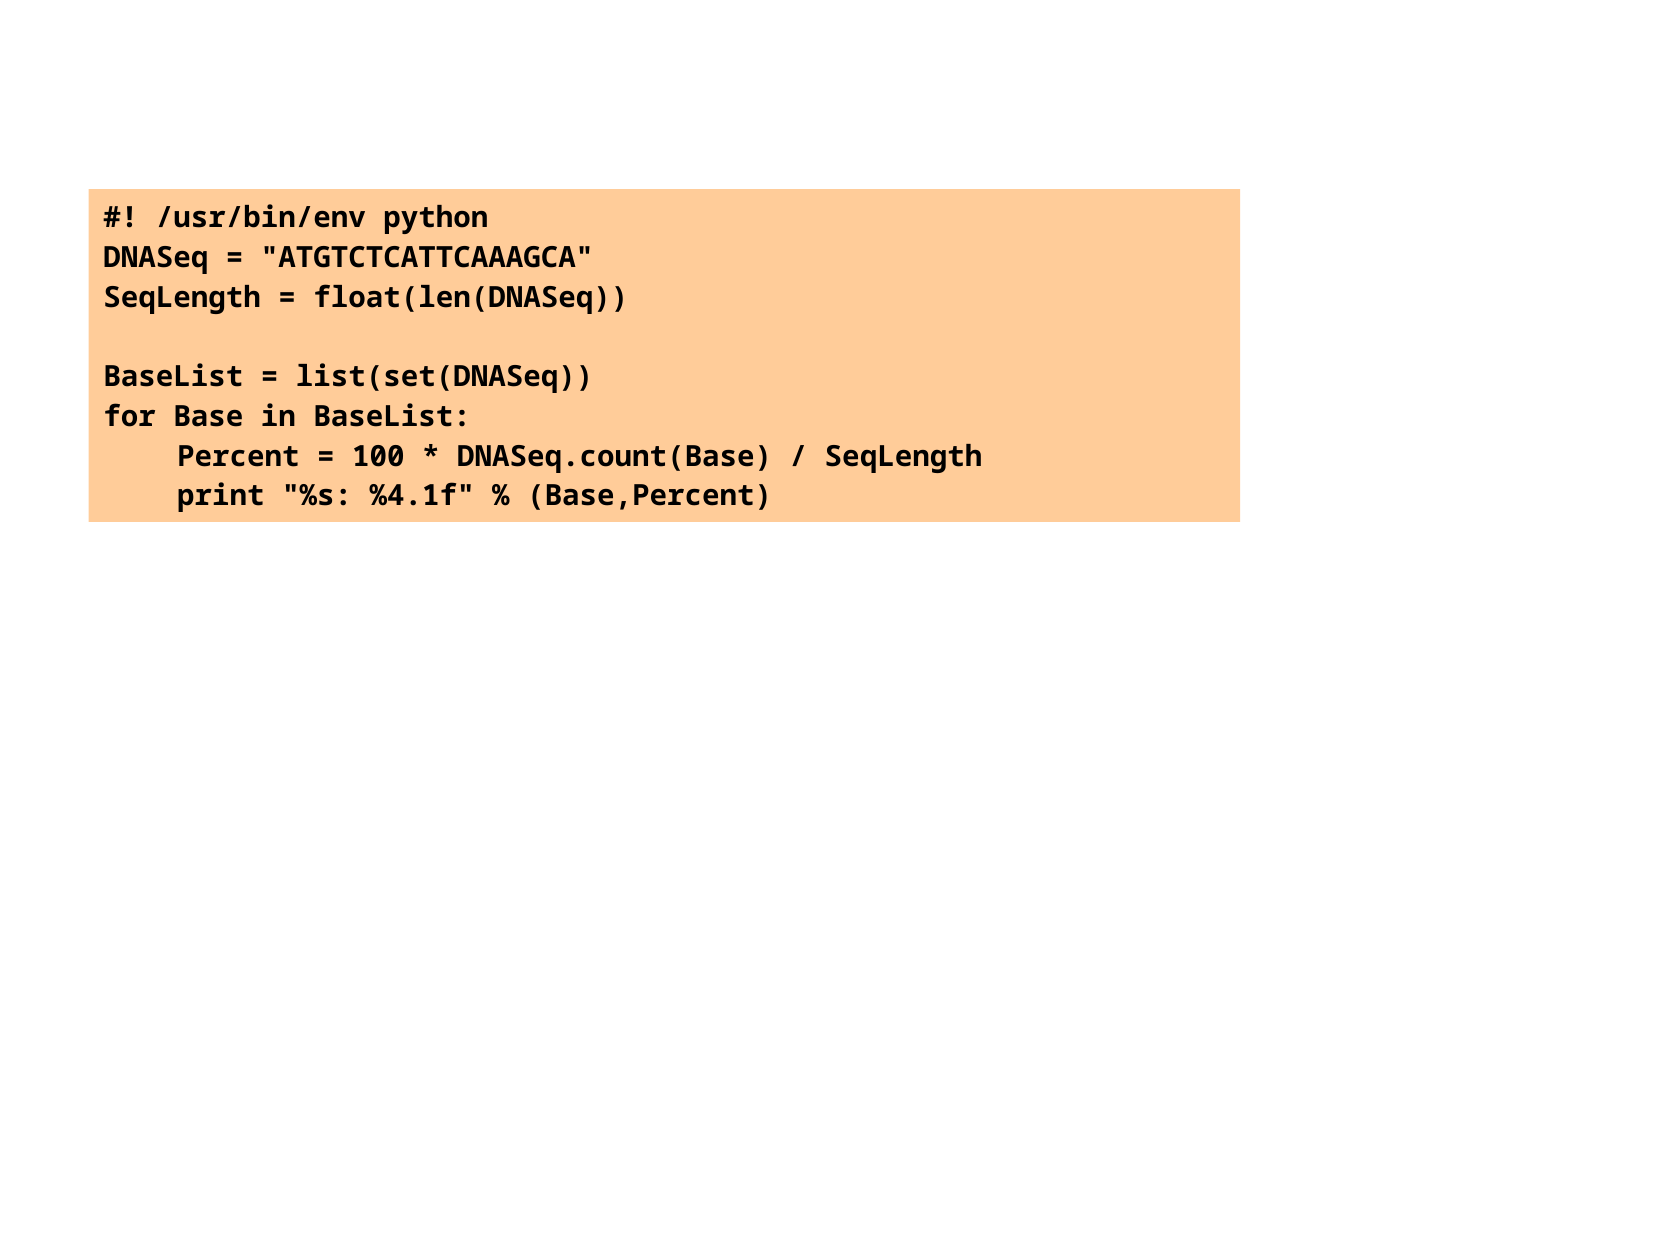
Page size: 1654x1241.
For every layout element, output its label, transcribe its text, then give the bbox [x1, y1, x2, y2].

text_box #! /usr/bin/env python DNASeq = "ATGTCTCATTCAAAGCA" SeqLength = float(len(DNASeq)) BaseList = list(set(DNASeq)) for Base in BaseList: Percent = 100 * DNASeq.count(Base) / SeqLength print "%s: %4.1f" % (Base,Percent) [88, 189, 1241, 485]
